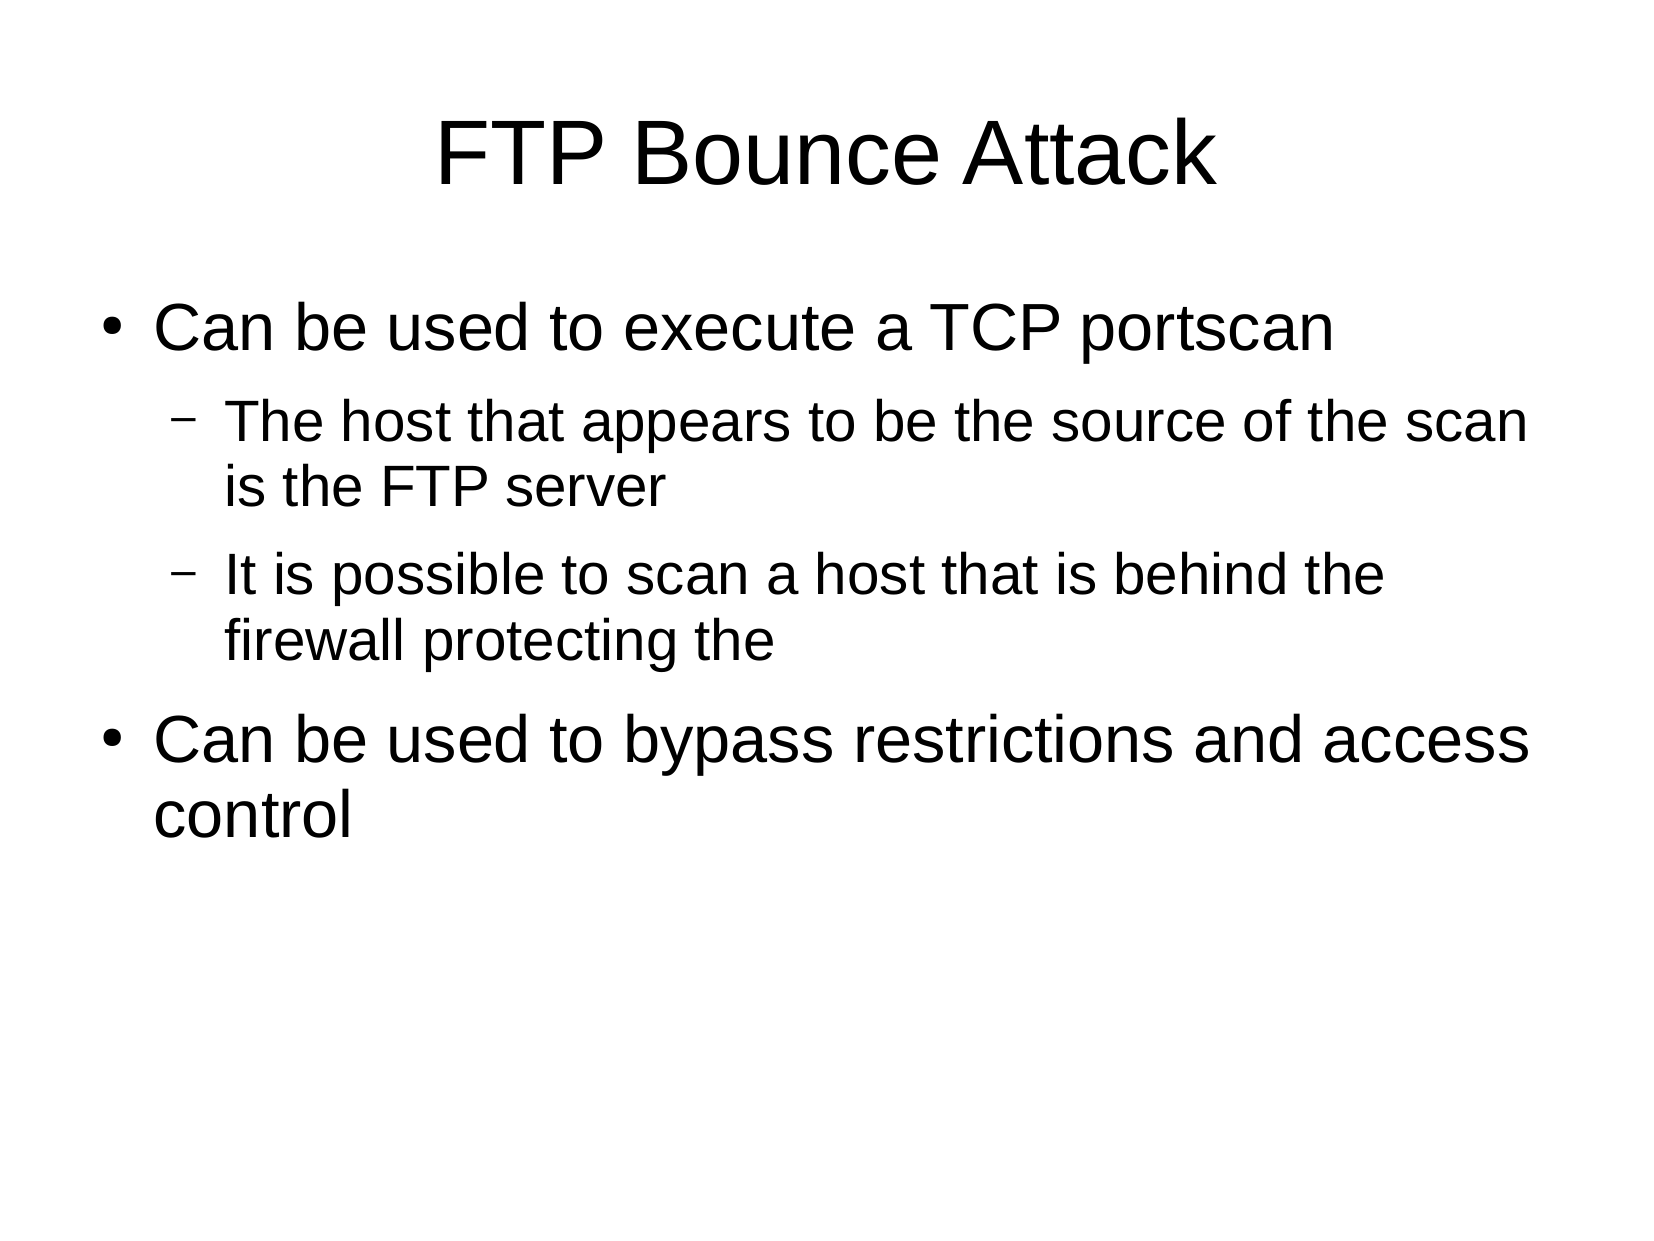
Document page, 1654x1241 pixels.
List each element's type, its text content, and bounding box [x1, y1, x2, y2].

list Can be used to execute a TCP portscan The host that appears to be the source of the scan is the FTP server It is possible to scan a host that is behind the firewall protecting the Can be used to bypass restrictions and access control [82, 290, 1571, 1010]
title FTP Bounce Attack [82, 49, 1571, 257]
